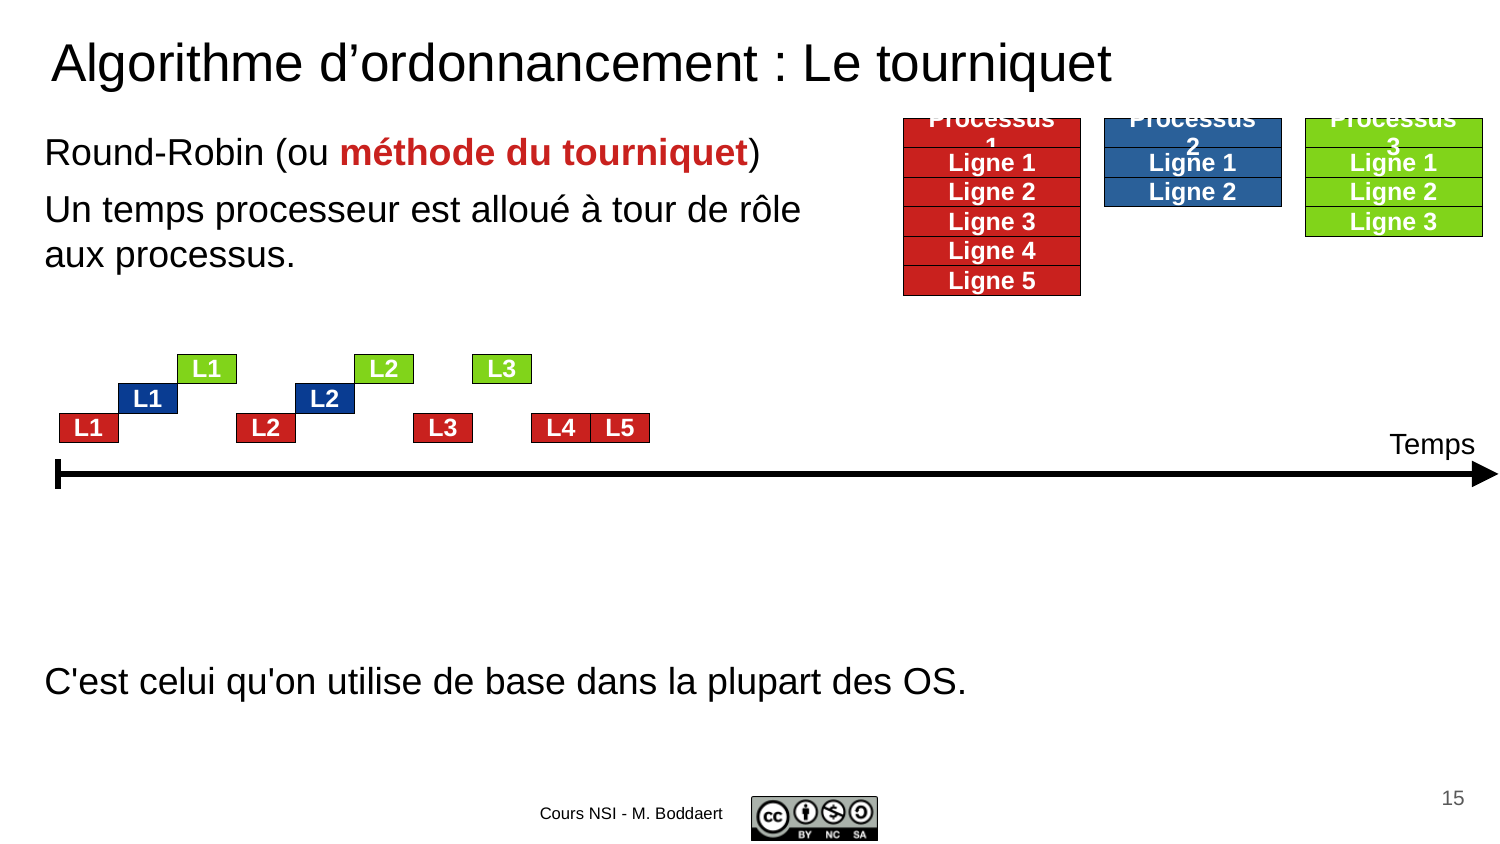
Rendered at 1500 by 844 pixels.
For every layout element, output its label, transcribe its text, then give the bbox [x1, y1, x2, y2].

text_box Processus 3 [1305, 118, 1483, 148]
text_box Round-Robin (ou méthode du tourniquet) Un temps processeur est alloué à tour de rôle aux processus. [29, 120, 886, 355]
text_box L2 [354, 354, 414, 384]
title Algorithme d’ordonnancement : Le tourniquet [51, 13, 1449, 108]
text_box L3 [472, 354, 532, 384]
text_box Ligne 2 [1104, 177, 1282, 207]
text_box Ligne 2 [903, 178, 1081, 206]
slide_number <numéro> [1389, 764, 1480, 830]
text_box L1 [177, 354, 237, 384]
text_box Processus 2 [1104, 118, 1282, 148]
text_box L3 [413, 413, 473, 443]
text_box Ligne 1 [1104, 148, 1282, 177]
text_box Ligne 1 [903, 147, 1081, 178]
text_box L5 [590, 413, 650, 443]
picture [751, 796, 878, 841]
text_box Ligne 4 [903, 236, 1081, 265]
text_box Ligne 5 [903, 265, 1081, 296]
text_box Ligne 3 [903, 206, 1081, 236]
text_box L1 [118, 383, 178, 414]
text_box Processus 1 [903, 118, 1081, 147]
text_box L2 [236, 413, 296, 443]
text_box Ligne 1 [1305, 148, 1483, 177]
text_box Ligne 2 [1305, 177, 1483, 206]
text_box L4 [531, 413, 590, 443]
text_box C'est celui qu'on utilise de base dans la plupart des OS. [29, 652, 1182, 755]
text_box L2 [295, 383, 355, 414]
text_box Temps [1374, 420, 1486, 470]
text_box Ligne 3 [1305, 206, 1483, 237]
text_box L1 [59, 413, 119, 443]
